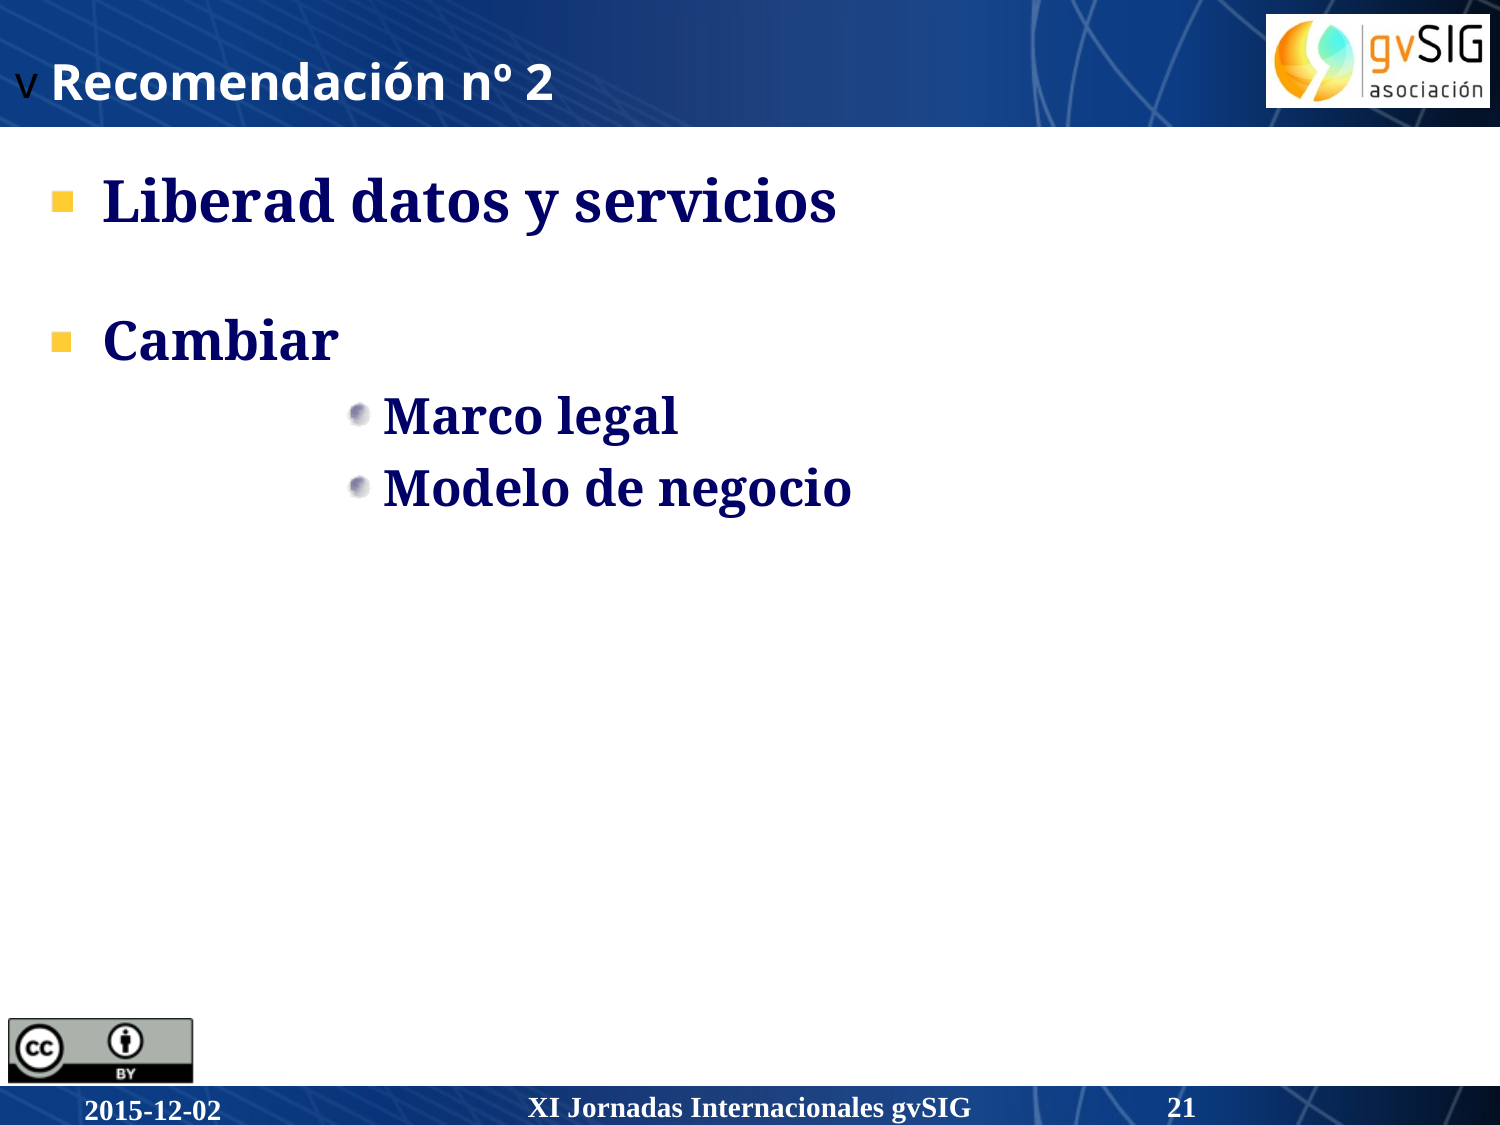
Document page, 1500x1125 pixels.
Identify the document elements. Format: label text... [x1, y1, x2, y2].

list Liberad datos y servicios Cambiar Marco legal Modelo de negocio [31, 156, 1465, 973]
title Recomendación nº 2 [0, 43, 1276, 107]
picture [0, 1086, 1500, 1125]
picture [0, 0, 1500, 127]
